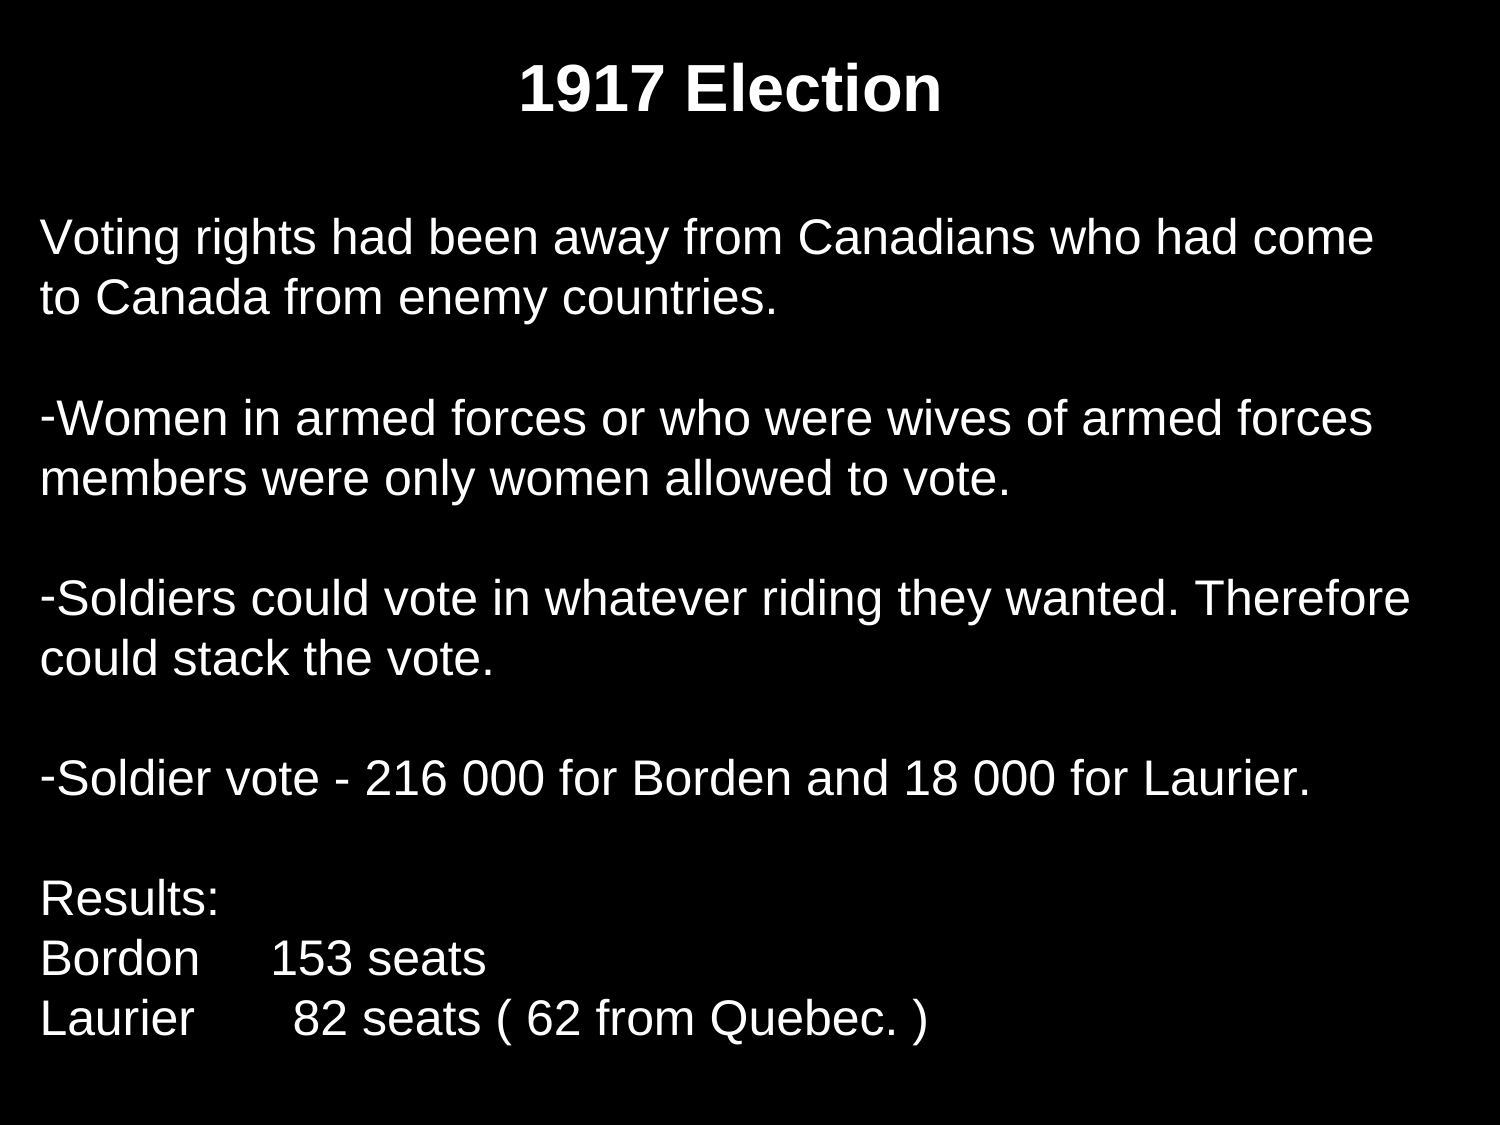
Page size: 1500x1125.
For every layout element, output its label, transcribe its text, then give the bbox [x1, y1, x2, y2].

text_box 1917 Election Voting rights had been away from Canadians who had come to Canada from enemy countries. Women in armed forces or who were wives of armed forces members were only women allowed to vote. Soldiers could vote in whatever riding they wanted. Therefore could stack the vote. Soldier vote - 216 000 for Borden and 18 000 for Laurier. Results: Bordon 153 seats Laurier 82 seats ( 62 from Quebec. ) [24, 37, 1438, 1113]
